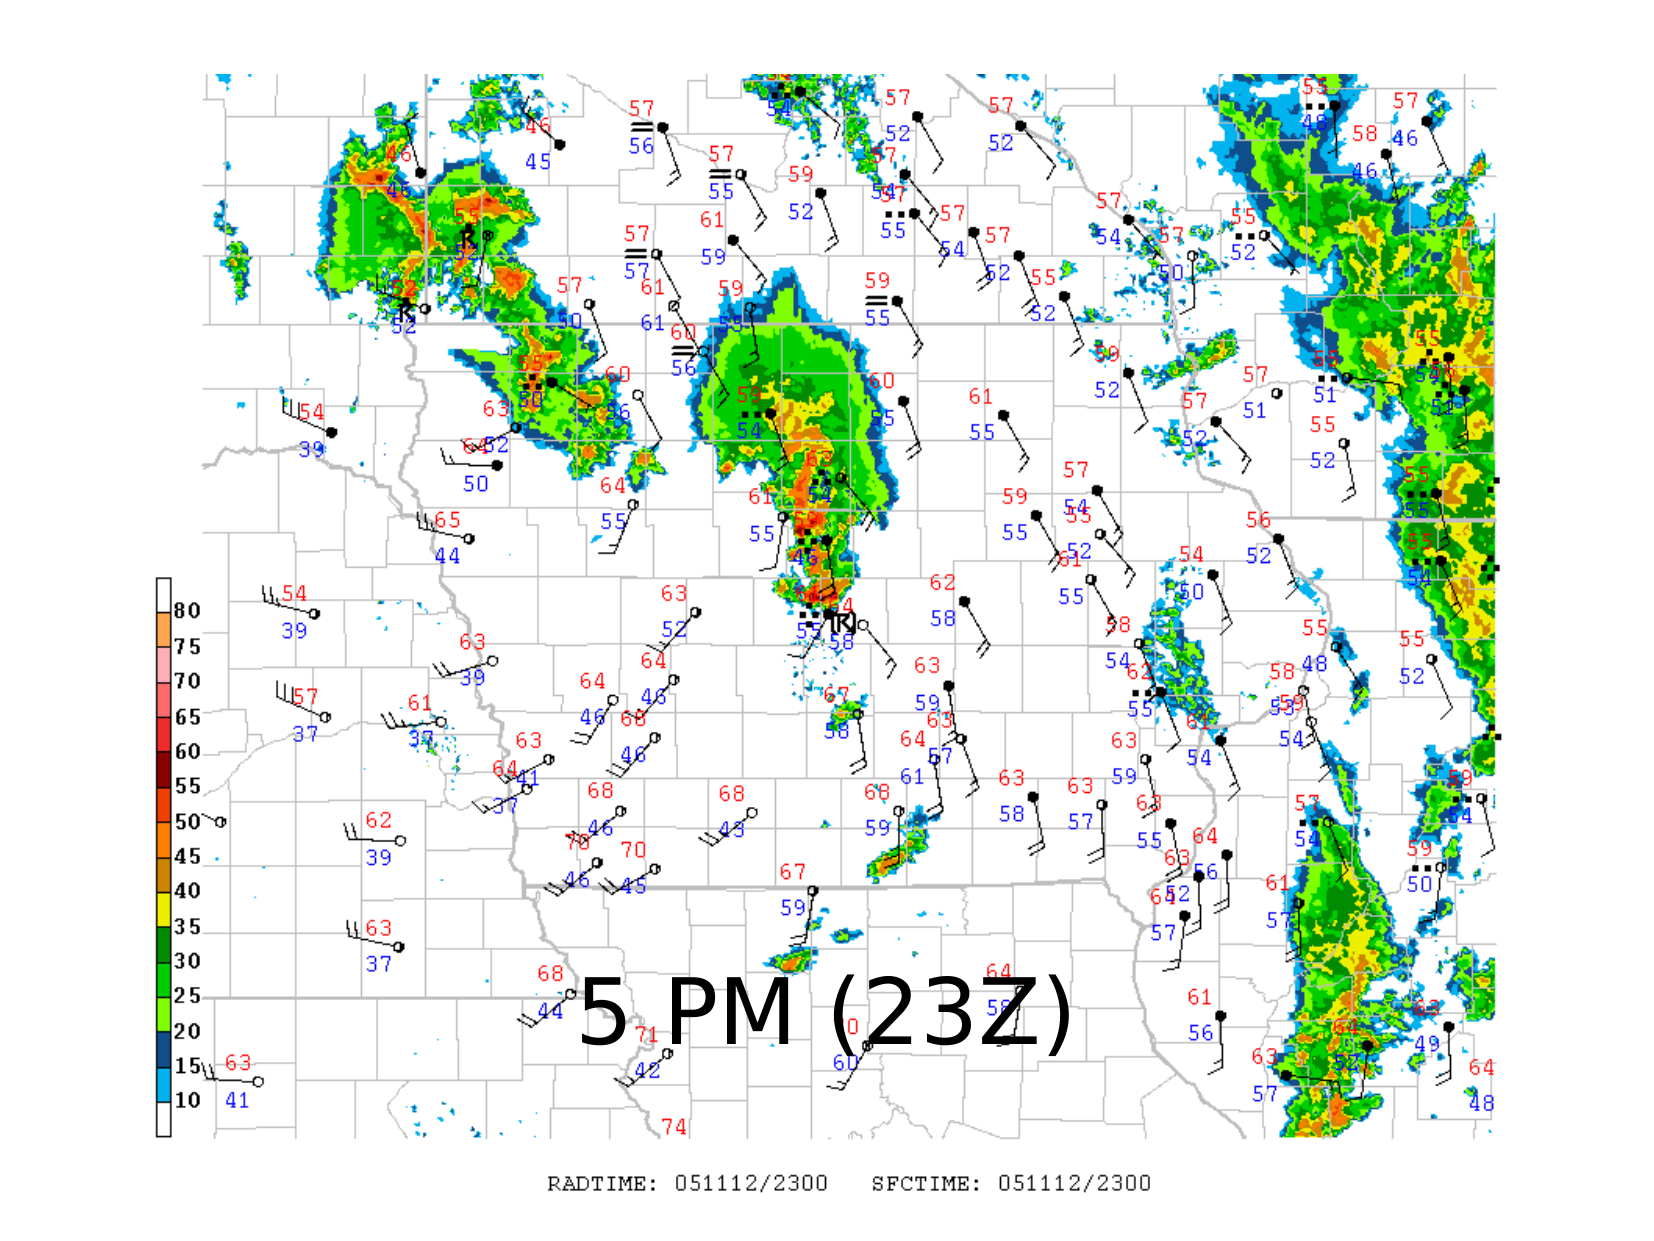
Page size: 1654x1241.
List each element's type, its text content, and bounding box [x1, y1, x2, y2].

picture [1291, 105, 1299, 113]
title 5 PM (23Z) [82, 900, 1571, 1126]
picture [150, 1126, 1550, 1194]
picture [1235, 74, 1260, 83]
picture [150, 74, 1550, 900]
